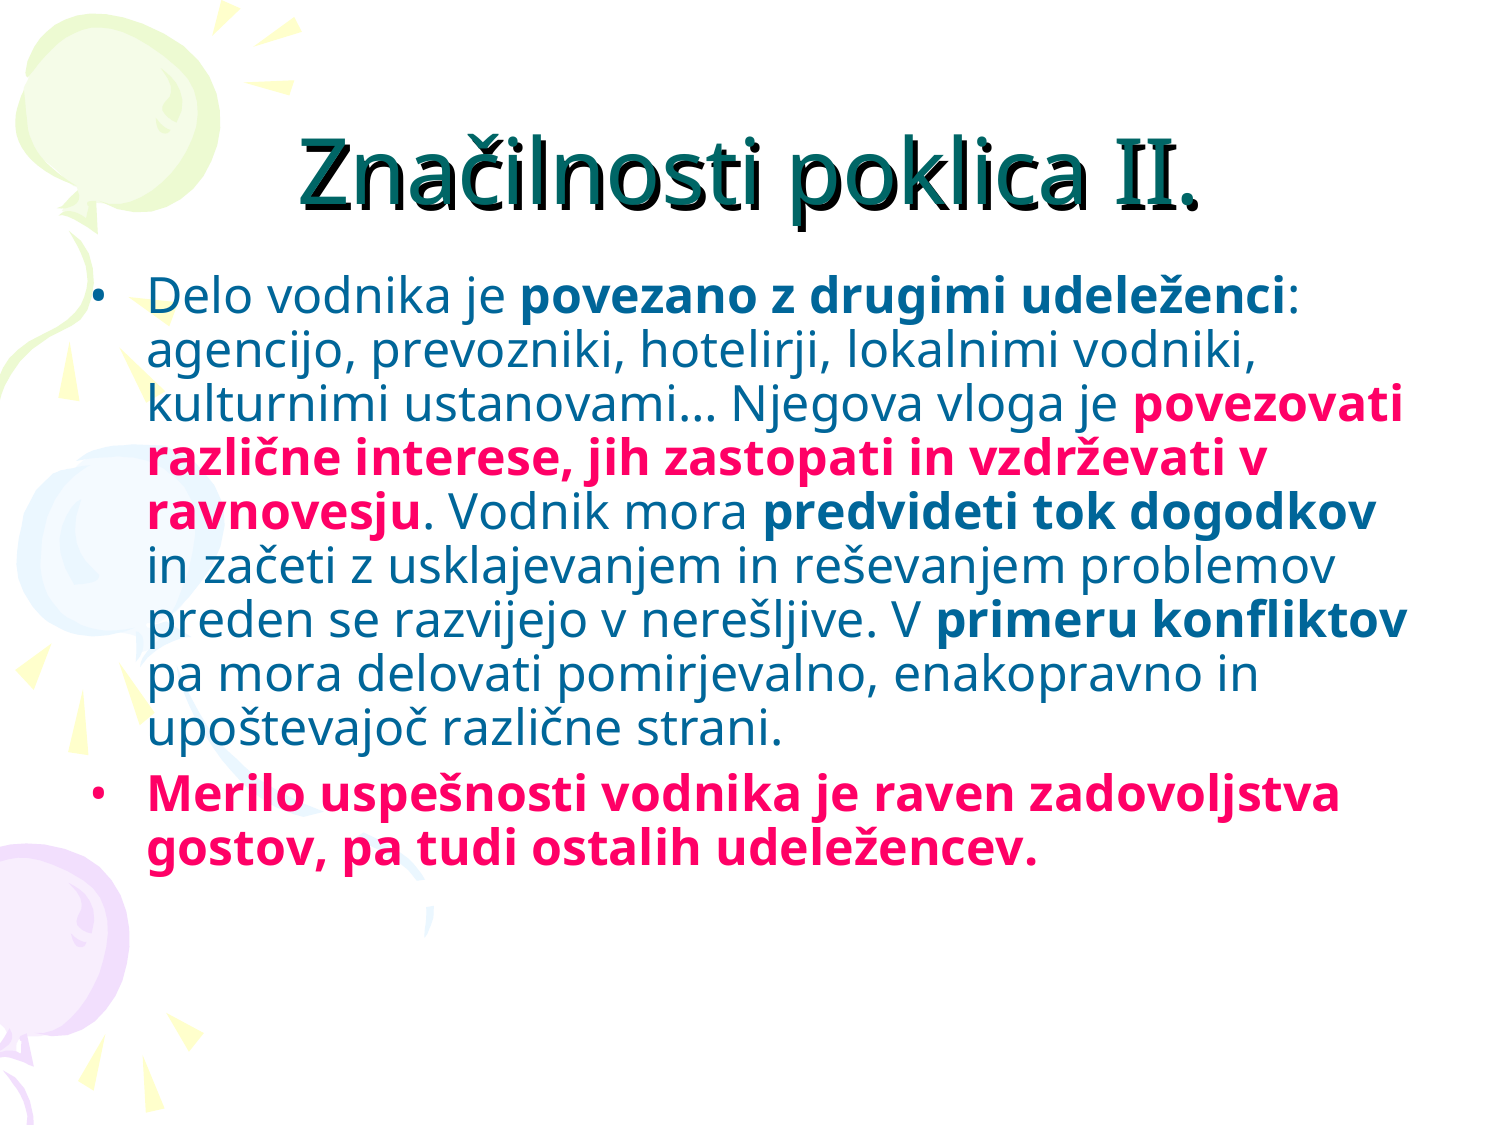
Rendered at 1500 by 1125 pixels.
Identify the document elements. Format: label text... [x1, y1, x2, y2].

title Značilnosti poklica II. [72, 16, 1426, 233]
list Delo vodnika je povezano z drugimi udeleženci: agencijo, prevozniki, hotelirji, lokalnimi vodniki, kulturnimi ustanovami… Njegova vloga je povezovati različne interese, jih zastopati in vzdrževati v ravnovesju. Vodnik mora predvideti tok dogodkov in začeti z usklajevanjem in reševanjem problemov preden se razvijejo v nerešljive. V primeru konfliktov pa mora delovati pomirjevalno, enakopravno in upoštevajoč različne strani. Merilo uspešnosti vodnika je raven zadovoljstva gostov, pa tudi ostalih udeležencev. [75, 262, 1426, 994]
